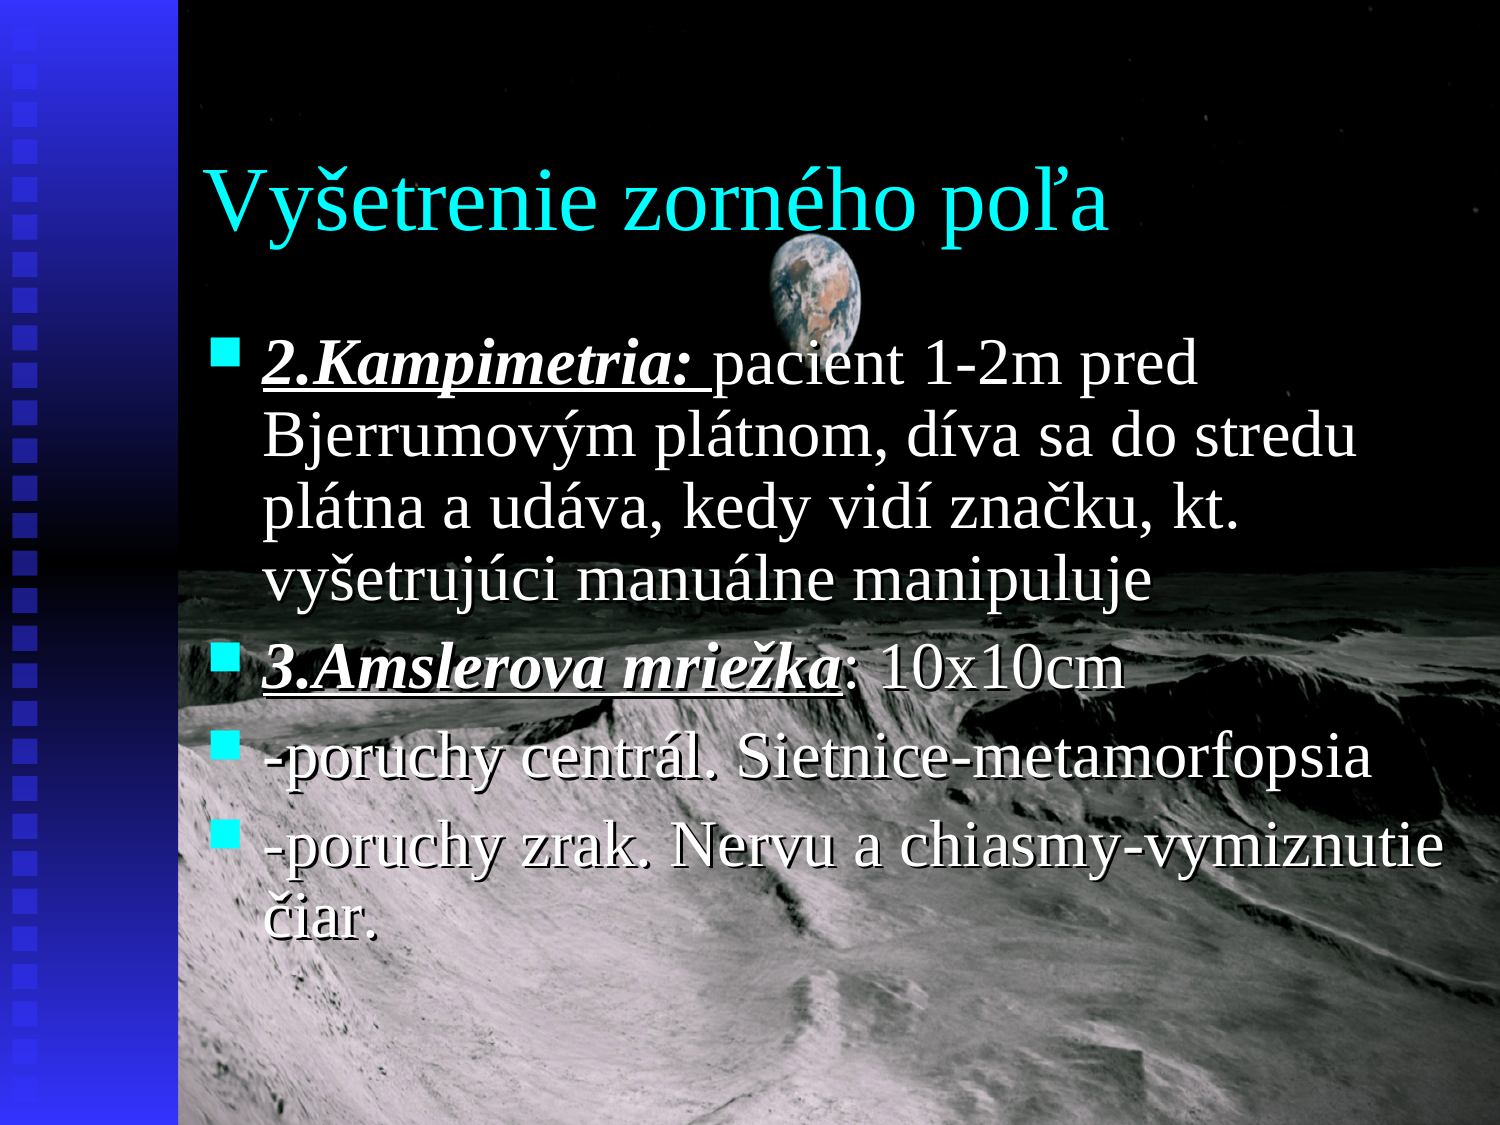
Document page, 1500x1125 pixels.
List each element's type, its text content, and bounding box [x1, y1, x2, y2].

title Vyšetrenie zorného poľa [187, 99, 1463, 288]
list 2.Kampimetria: pacient 1-2m pred Bjerrumovým plátnom, díva sa do stredu plátna a udáva, kedy vidí značku, kt. vyšetrujúci manuálne manipuluje 3.Amslerova mriežka: 10x10cm -poruchy centrál. Sietnice-metamorfopsia -poruchy zrak. Nervu a chiasmy-vymiznutie čiar. [191, 319, 1467, 995]
picture [0, 0, 1500, 1125]
